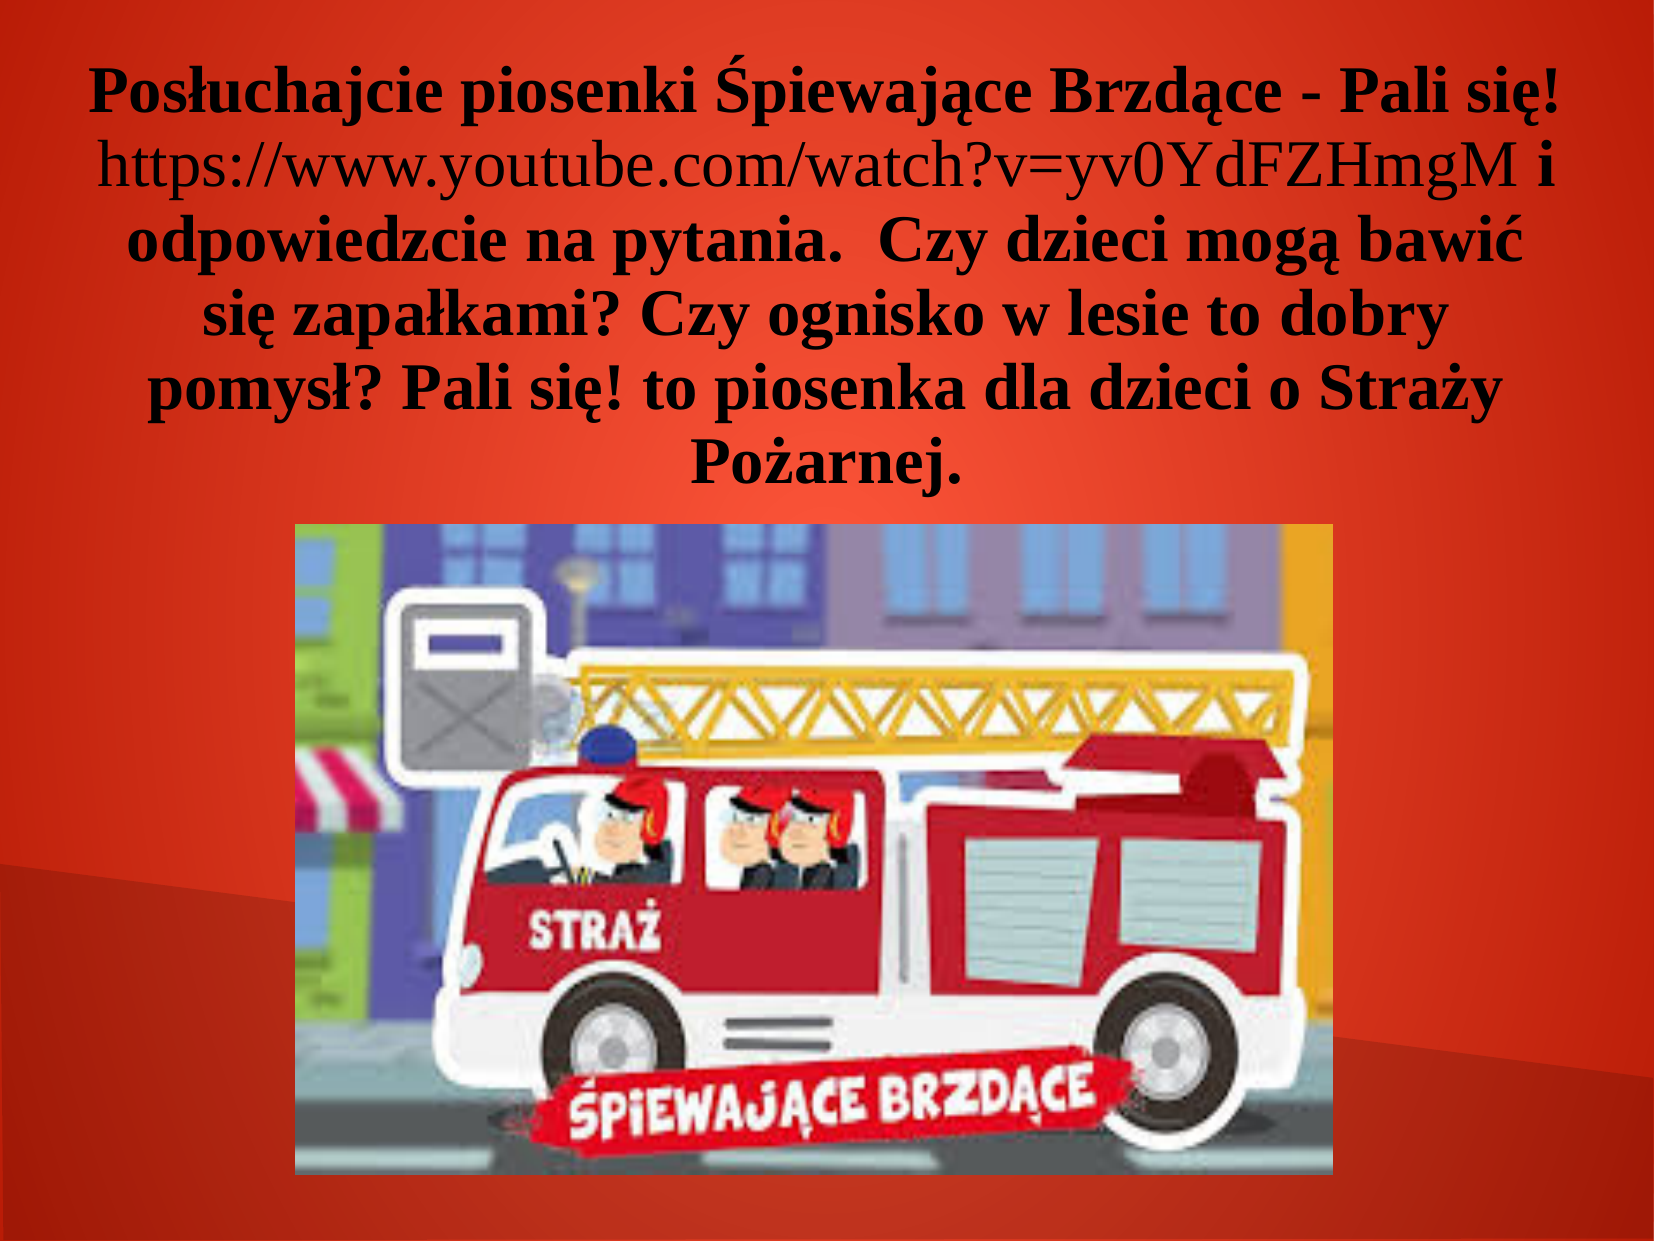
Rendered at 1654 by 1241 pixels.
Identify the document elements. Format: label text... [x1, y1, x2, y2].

picture [295, 524, 1333, 1175]
title Posłuchajcie piosenki Śpiewające Brzdące - Pali się! https://www.youtube.com/watch?v=yv0YdFZHmgM i odpowiedzcie na pytania. Czy dzieci mogą bawić się zapałkami? Czy ognisko w lesie to dobry pomysł? Pali się! to piosenka dla dzieci o Straży Pożarnej. [82, 53, 1571, 498]
